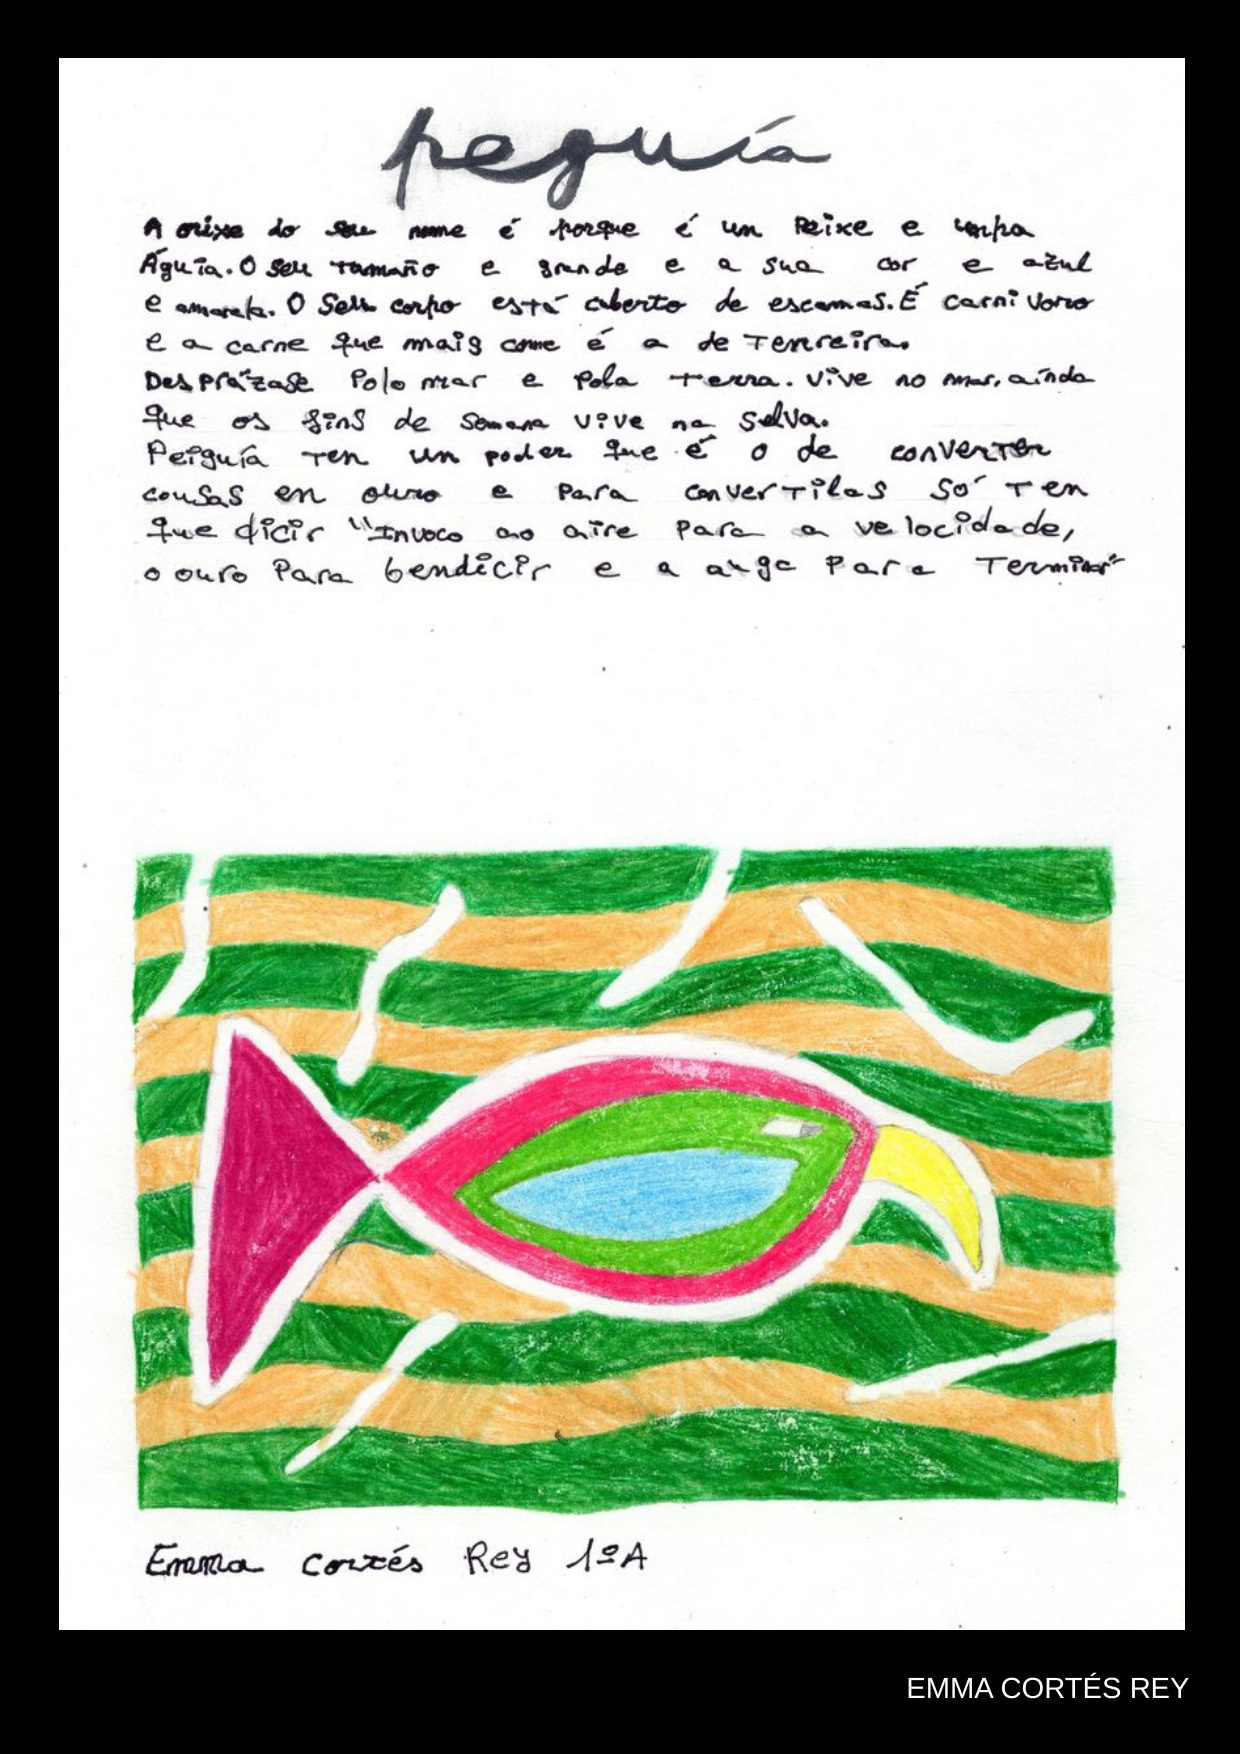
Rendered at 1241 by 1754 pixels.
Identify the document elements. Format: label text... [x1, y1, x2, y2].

picture [59, 58, 1185, 1630]
text_box EMMA CORTÉS REY [891, 1665, 1211, 1713]
